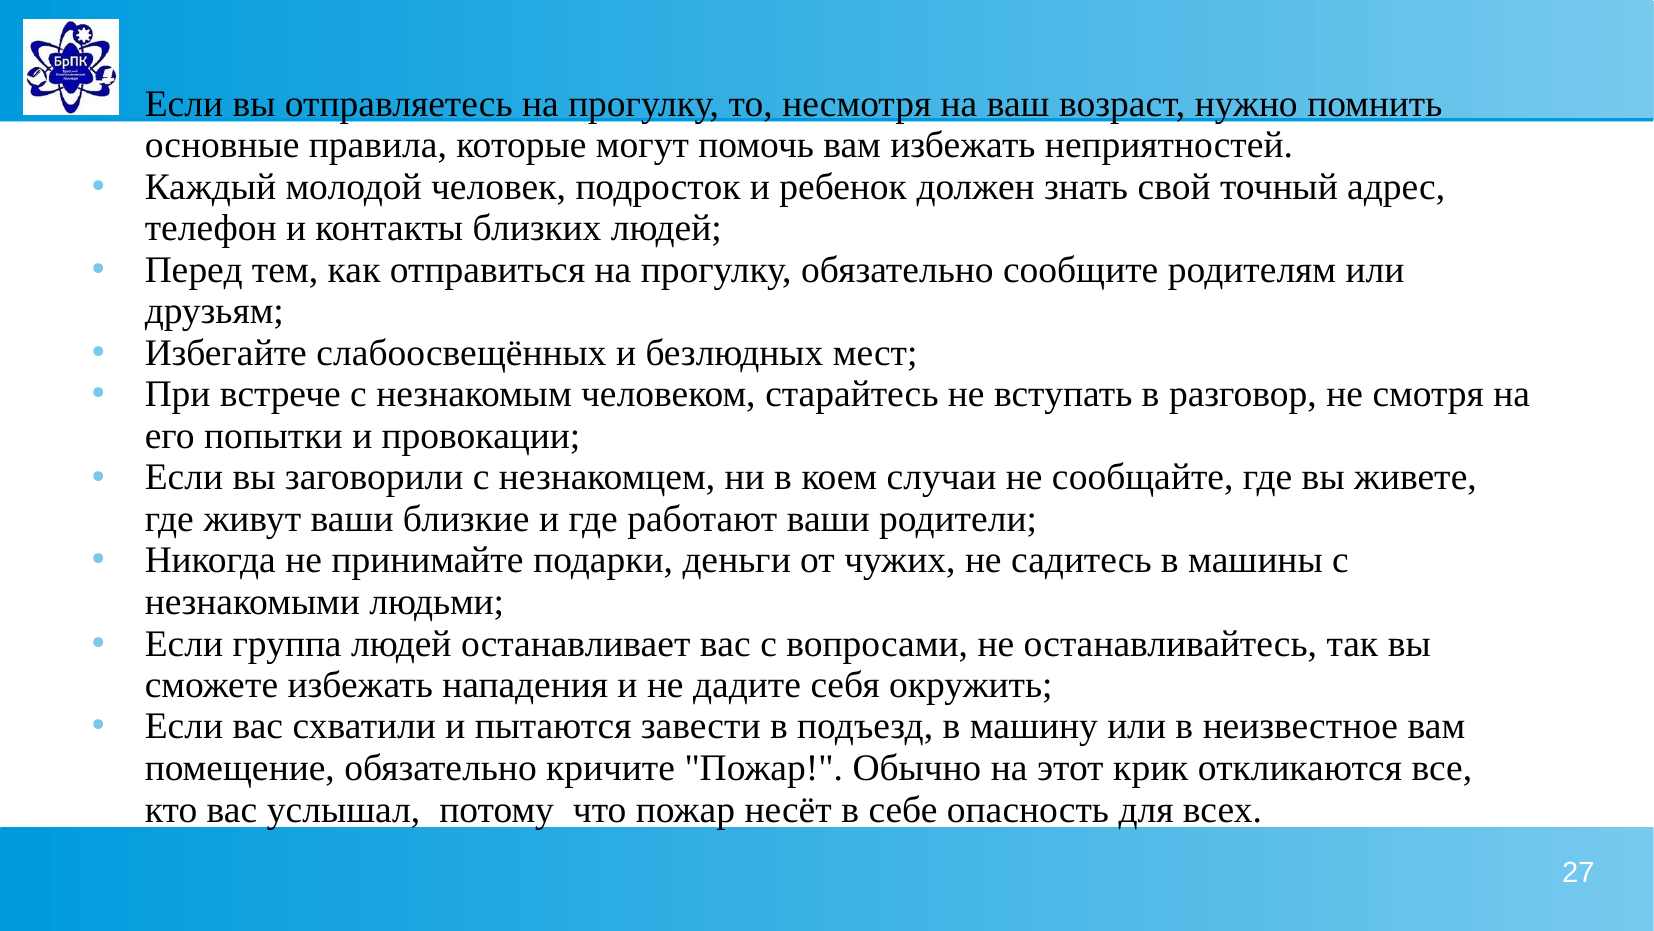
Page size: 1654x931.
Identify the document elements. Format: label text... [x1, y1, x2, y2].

list Если вы отправляетесь на прогулку, то, несмотря на ваш возраст, нужно помнить основные правила, которые могут помочь вам избежать неприятностей. Каждый молодой человек, подросток и ребенок должен знать свой точный адрес, телефон и контакты близких людей; Перед тем, как отправиться на прогулку, обязательно сообщите родителям или друзьям; Избегайте слабоосвещённых и безлюдных мест; При встрече с незнакомым человеком, старайтесь не вступать в разговор, не смотря на его попытки и провокации; Если вы заговорили с незнакомцем, ни в коем случаи не сообщайте, где вы живете, где живут ваши близкие и где работают ваши родители; Никогда не принимайте подарки, деньги от чужих, не садитесь в машины с незнакомыми людьми; Если группа людей останавливает вас с вопросами, не останавливайтесь, так вы сможете избежать нападения и не дадите себя окружить; Если вас схватили и пытаются завести в подъезд, в машину или в неизвестное вам помещение, обязательно кричите "Пожар!". Обычно на этот крик откликаются все, кто вас услышал, потому что пожар несёт в себе опасность для всех. [0, 82, 1536, 674]
picture [24, 20, 118, 114]
